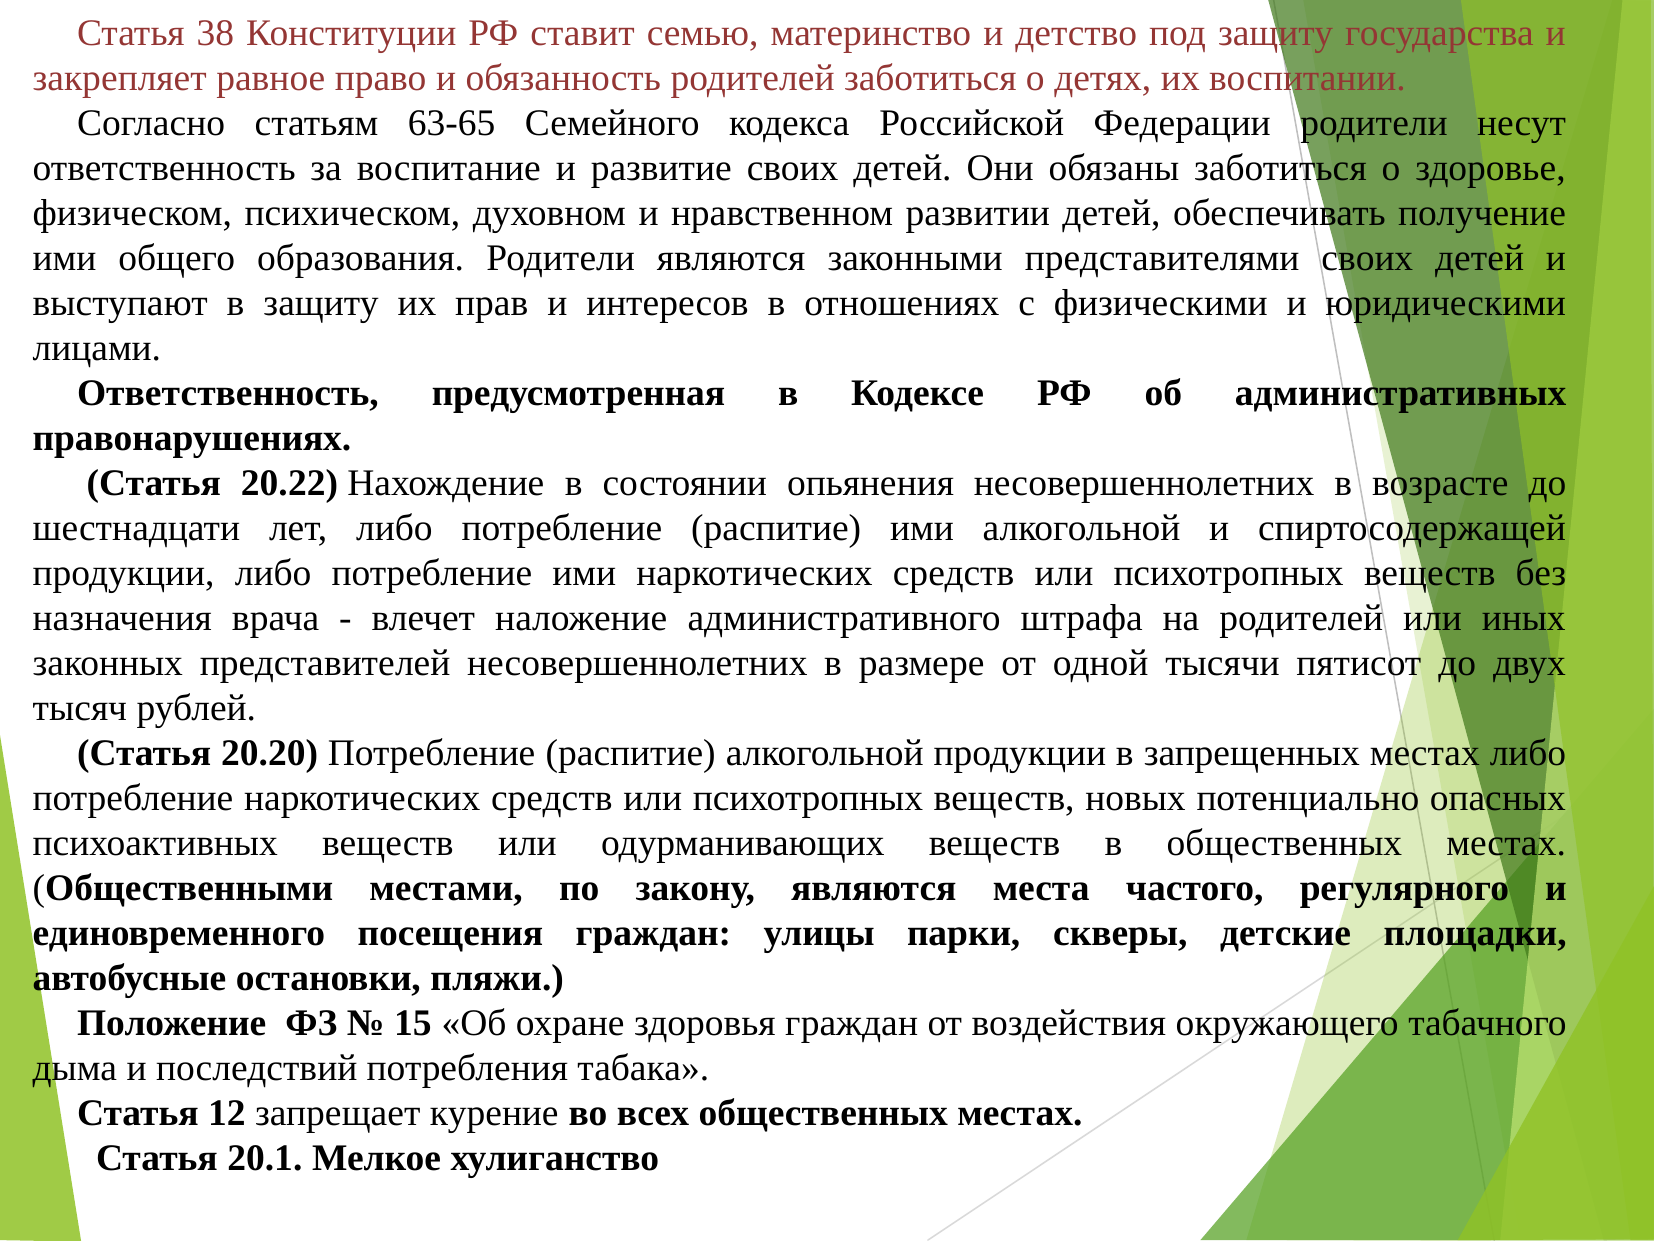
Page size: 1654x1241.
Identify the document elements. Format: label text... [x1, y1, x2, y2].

text_box Статья 38 Конституции РФ ставит семью, материнство и детство под защиту государства и закрепляет равное право и обязанность родителей заботиться о детях, их воспитании. Согласно статьям 63-65 Семейного кодекса Российской Федерации родители несут ответственность за воспитание и развитие своих детей. Они обязаны заботиться о здоровье, физическом, психическом, духовном и нравственном развитии детей, обеспечивать получение ими общего образования. Родители являются законными представителями своих детей и выступают в защиту их прав и интересов в отношениях с физическими и юридическими лицами. Ответственность, предусмотренная в Кодексе РФ об административных правонарушениях. (Статья 20.22) Нахождение в состоянии опьянения несовершеннолетних в возрасте до шестнадцати лет, либо потребление (распитие) ими алкогольной и спиртосодержащей продукции, либо потребление ими наркотических средств или психотропных веществ без назначения врача - влечет наложение административного штрафа на родителей или иных законных представителей несовершеннолетних в размере от одной тысячи пятисот до двух тысяч рублей. (Статья 20.20) Потребление (распитие) алкогольной продукции в запрещенных местах либо потребление наркотических средств или психотропных веществ, новых потенциально опасных психоактивных веществ или одурманивающих веществ в общественных местах. (Общественными местами, по закону, являются места частого, регулярного и единовременного посещения граждан: улицы парки, скверы, детские площадки, автобусные остановки, пляжи.) Положение ФЗ № 15 «Об охране здоровья граждан от воздействия окружающего табачного дыма и последствий потребления табака». Статья 12 запрещает курение во всех общественных местах. Статья 20.1. Мелкое хулиганство [18, 0, 1606, 1185]
